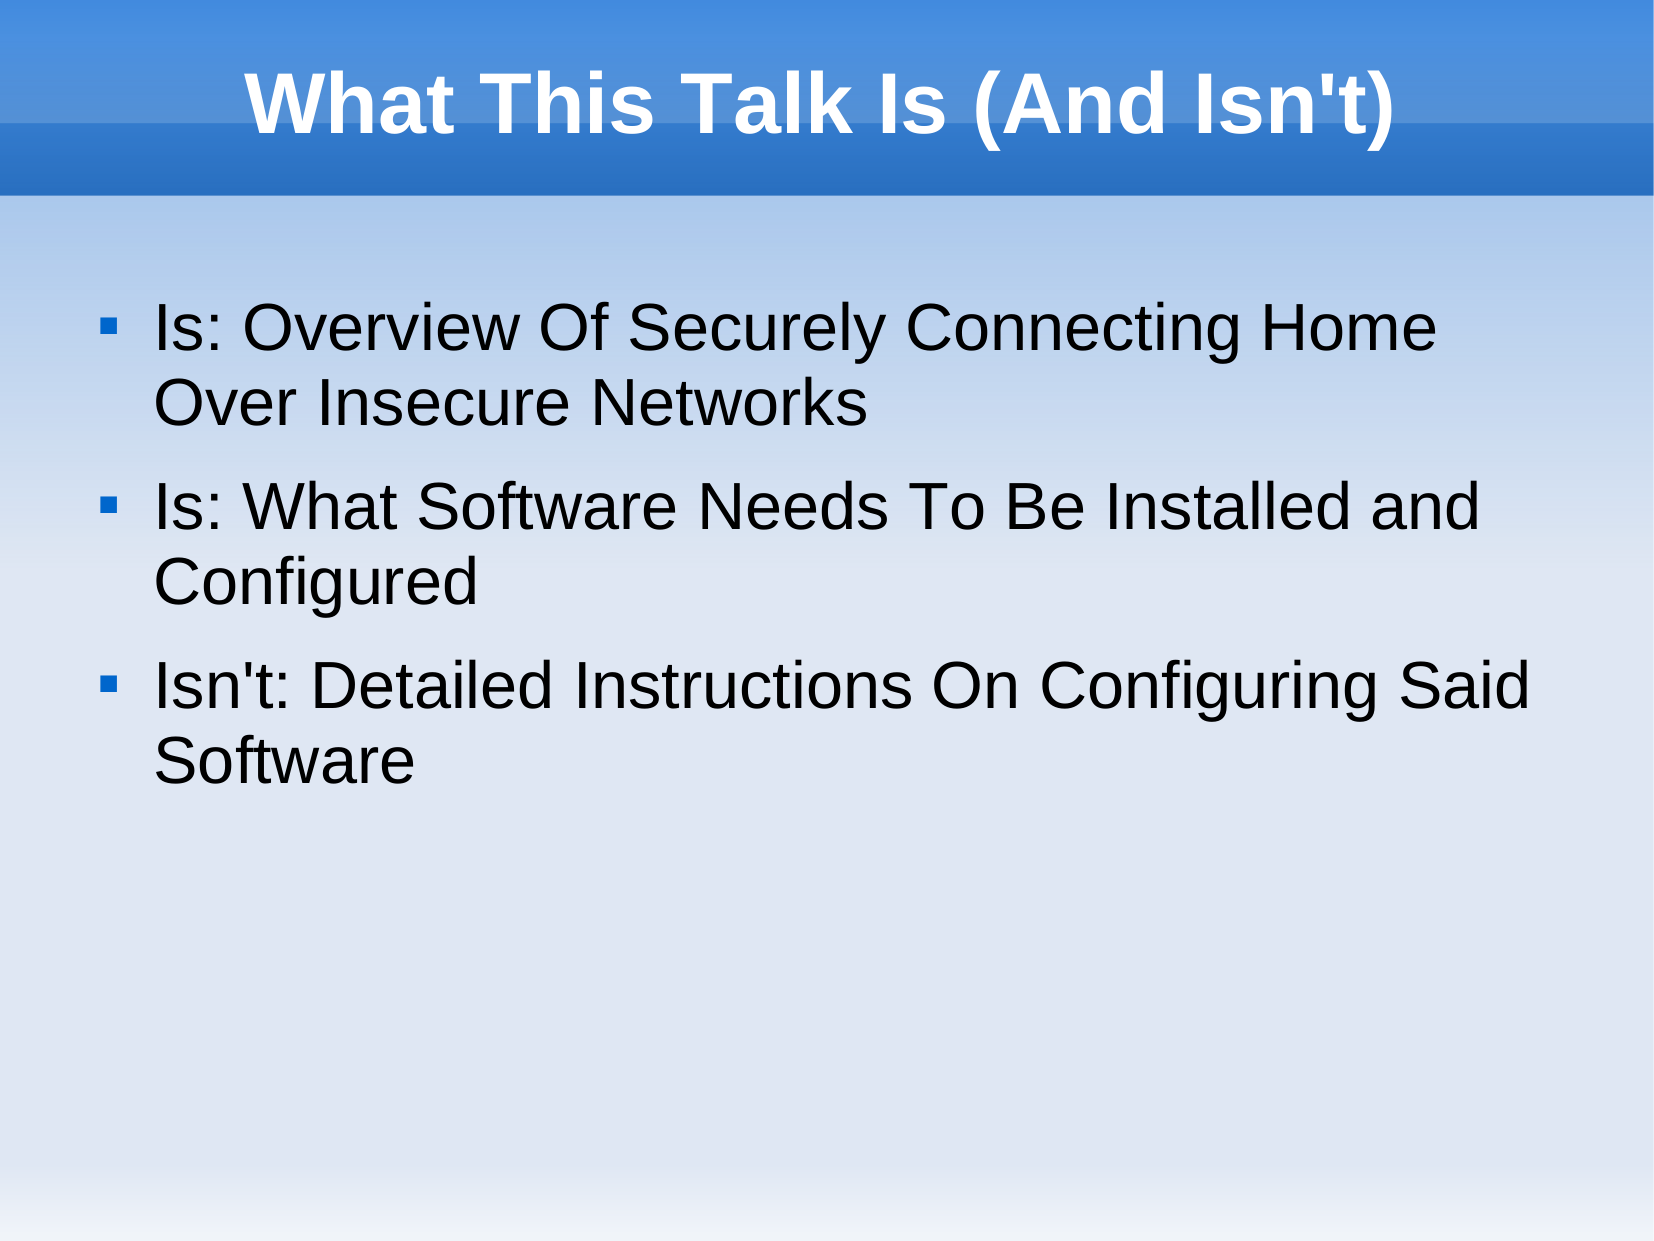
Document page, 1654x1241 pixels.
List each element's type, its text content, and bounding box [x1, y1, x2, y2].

picture [0, 0, 1654, 1241]
list Is: Overview Of Securely Connecting Home Over Insecure Networks Is: What Software Needs To Be Installed and Configured Isn't: Detailed Instructions On Configuring Said Software [82, 290, 1571, 1109]
title What This Talk Is (And Isn't) [76, 0, 1565, 208]
